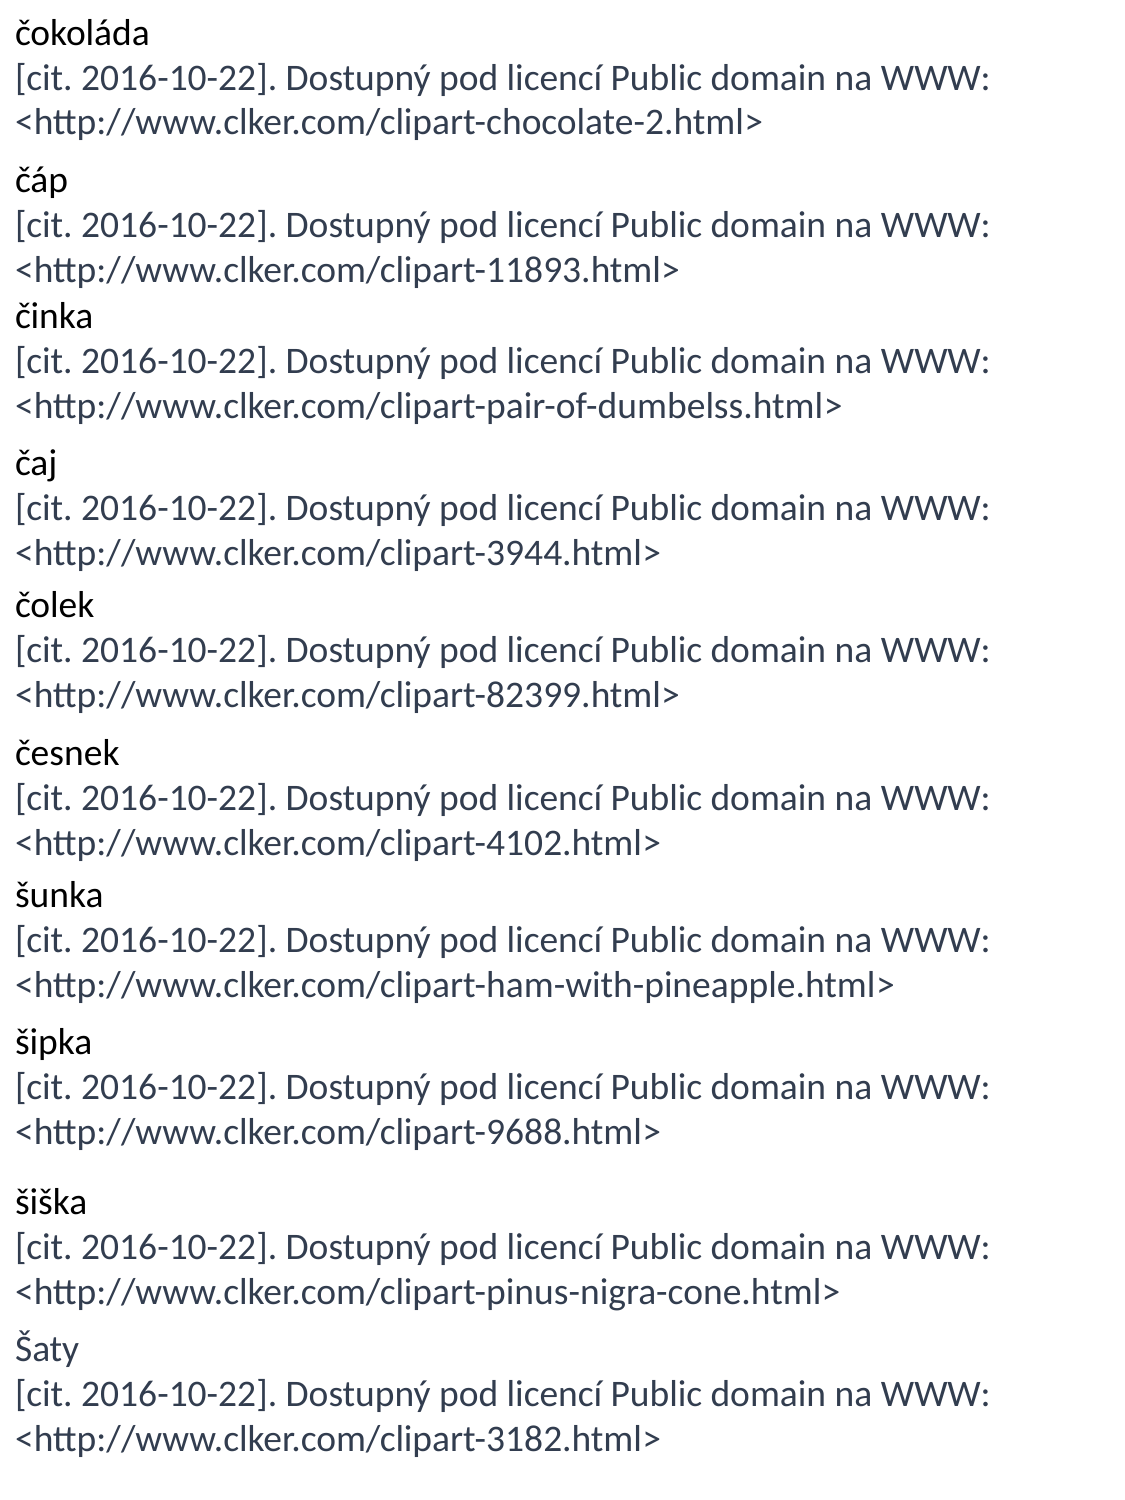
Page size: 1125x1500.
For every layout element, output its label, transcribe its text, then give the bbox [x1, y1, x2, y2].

text_box čolek [cit. 2016-10-22]. Dostupný pod licencí Public domain na WWW: <http://www.clker.com/clipart-82399.html> [0, 573, 1125, 720]
text_box česnek [cit. 2016-10-22]. Dostupný pod licencí Public domain na WWW: <http://www.clker.com/clipart-4102.html> [0, 720, 1125, 862]
text_box šipka [cit. 2016-10-22]. Dostupný pod licencí Public domain na WWW: <http://www.clker.com/clipart-9688.html> [0, 1010, 1125, 1160]
text_box Šaty [cit. 2016-10-22]. Dostupný pod licencí Public domain na WWW: <http://www.clker.com/clipart-3182.html> [0, 1317, 1125, 1467]
text_box čokoláda [cit. 2016-10-22]. Dostupný pod licencí Public domain na WWW: <http://www.clker.com/clipart-chocolate-2.html> [0, 0, 1125, 148]
text_box čaj [cit. 2016-10-22]. Dostupný pod licencí Public domain na WWW: <http://www.clker.com/clipart-3944.html> [0, 431, 1125, 573]
text_box šiška [cit. 2016-10-22]. Dostupný pod licencí Public domain na WWW: <http://www.clker.com/clipart-pinus-nigra-cone.html> [0, 1169, 1125, 1317]
text_box šunka [cit. 2016-10-22]. Dostupný pod licencí Public domain na WWW: <http://www.clker.com/clipart-ham-with-pineapple.html> [0, 862, 1125, 1010]
text_box čáp [cit. 2016-10-22]. Dostupný pod licencí Public domain na WWW: <http://www.clker.com/clipart-11893.html> [0, 148, 1125, 284]
text_box činka [cit. 2016-10-22]. Dostupný pod licencí Public domain na WWW: <http://www.clker.com/clipart-pair-of-dumbelss.html> [0, 284, 1125, 431]
